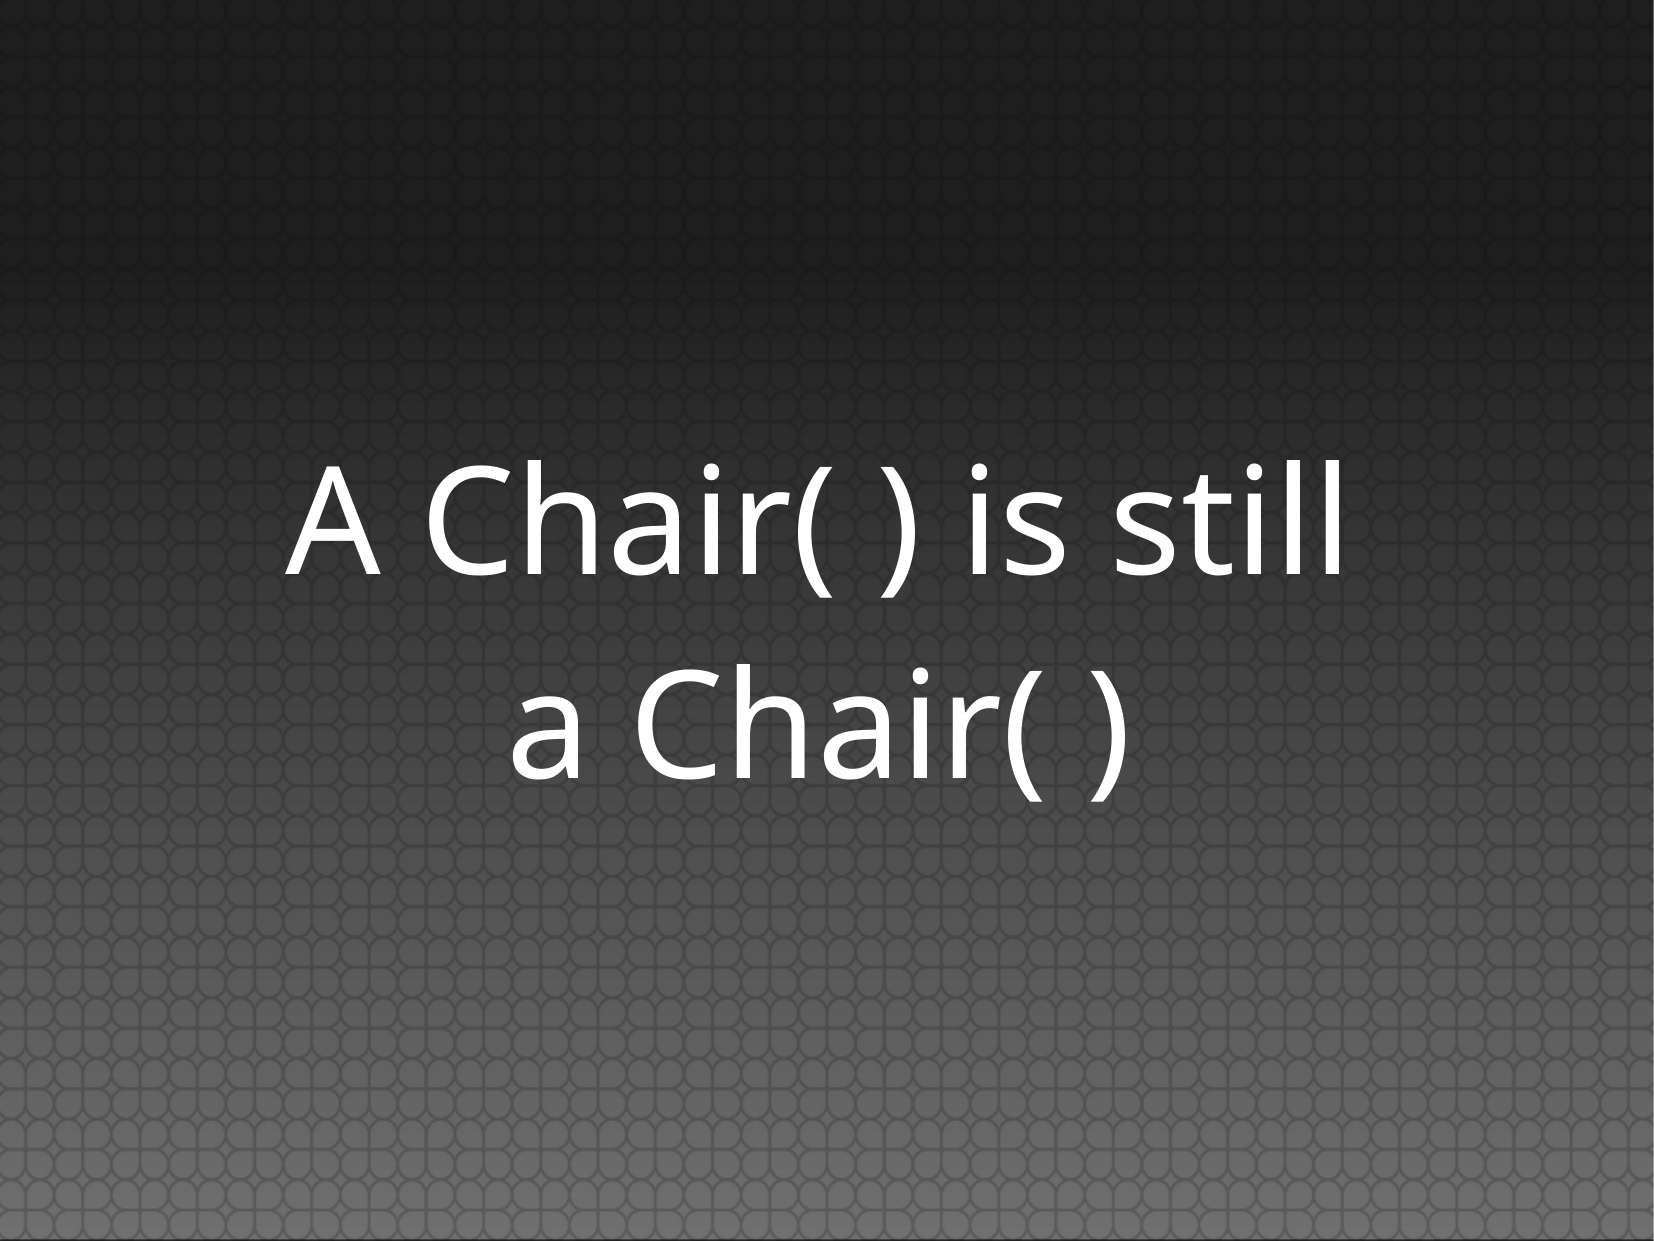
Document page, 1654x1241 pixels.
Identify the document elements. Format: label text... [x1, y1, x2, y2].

title A Chair( ) is still a Chair( ) [75, 451, 1564, 787]
picture [0, 0, 1654, 1241]
